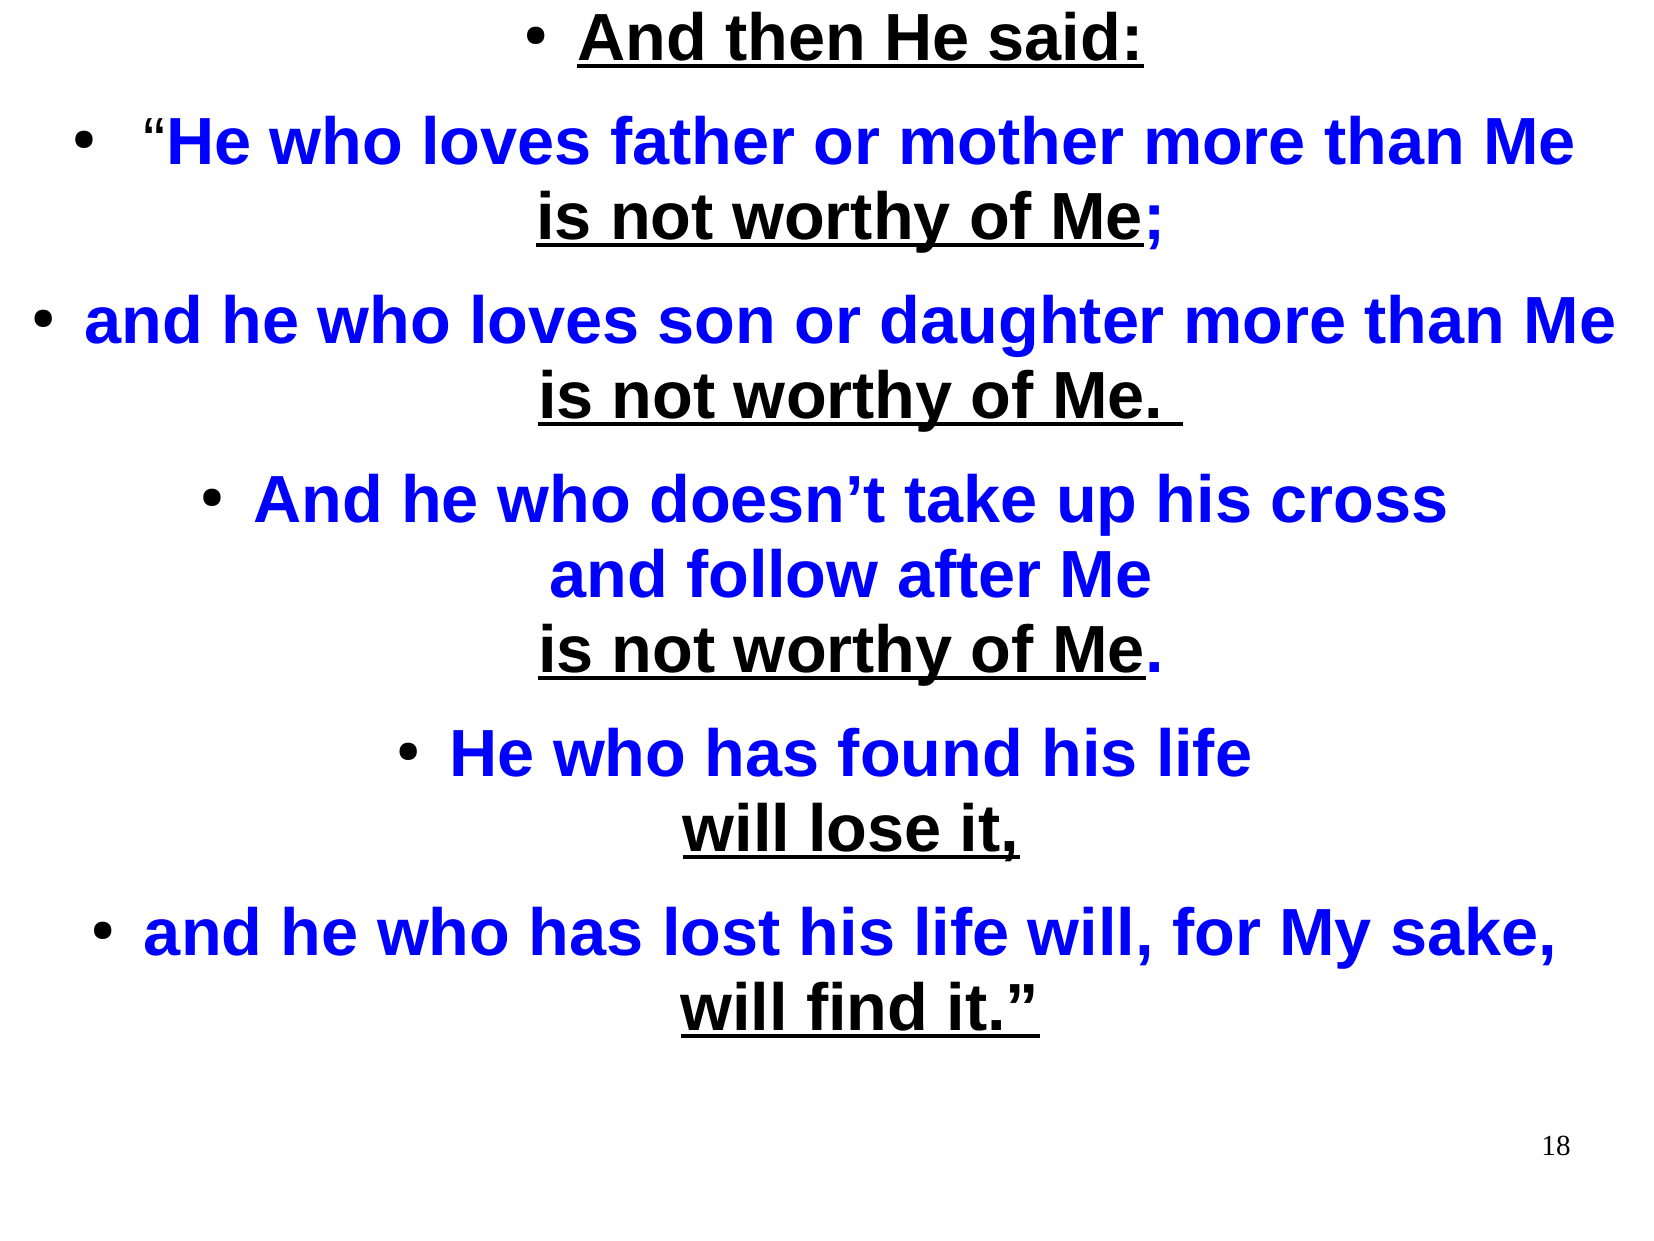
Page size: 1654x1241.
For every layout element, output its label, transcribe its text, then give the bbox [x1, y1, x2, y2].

list And then He said: “He who loves father or mother more than Me is not worthy of Me; and he who loves son or daughter more than Me is not worthy of Me. And he who doesn’t take up his cross and follow after Me is not worthy of Me. He who has found his life will lose it, and he who has lost his life will, for My sake, will find it.” [0, 0, 1651, 1238]
